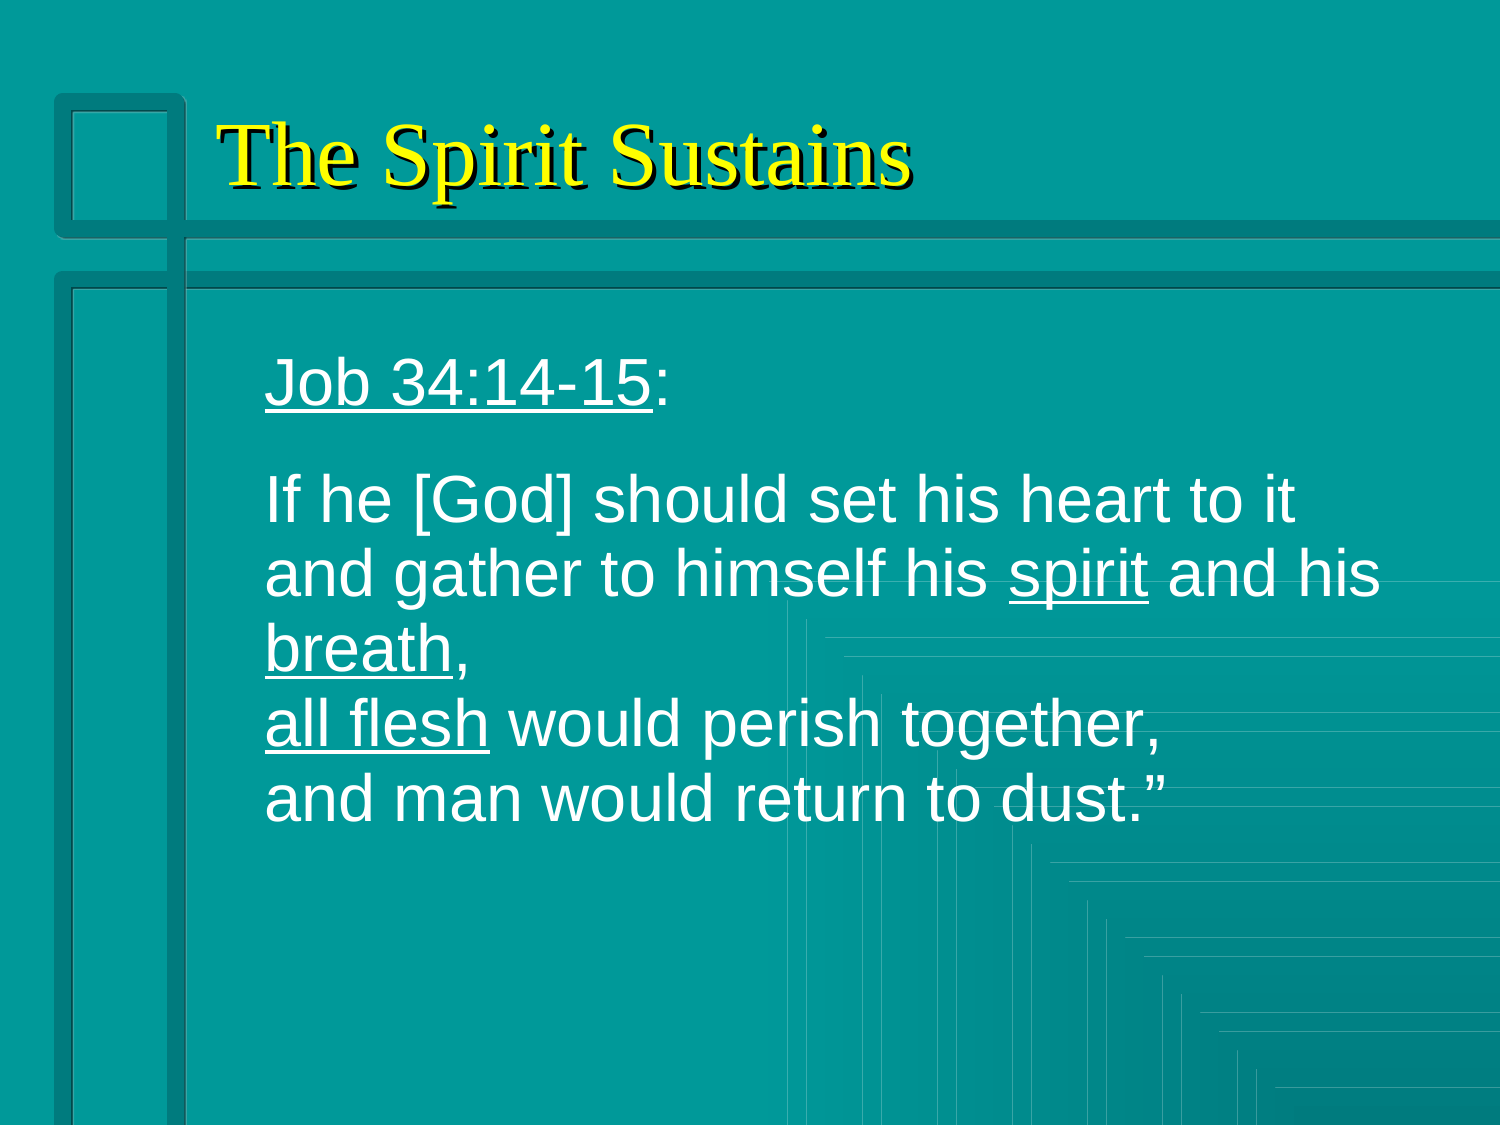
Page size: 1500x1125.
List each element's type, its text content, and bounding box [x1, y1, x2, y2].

title The Spirit Sustains [200, 34, 1476, 213]
text_box Job 34:14-15: If he [God] should set his heart to it and gather to himself his spirit and his breath, all flesh would perish together, and man would return to dust.” [249, 337, 1413, 844]
